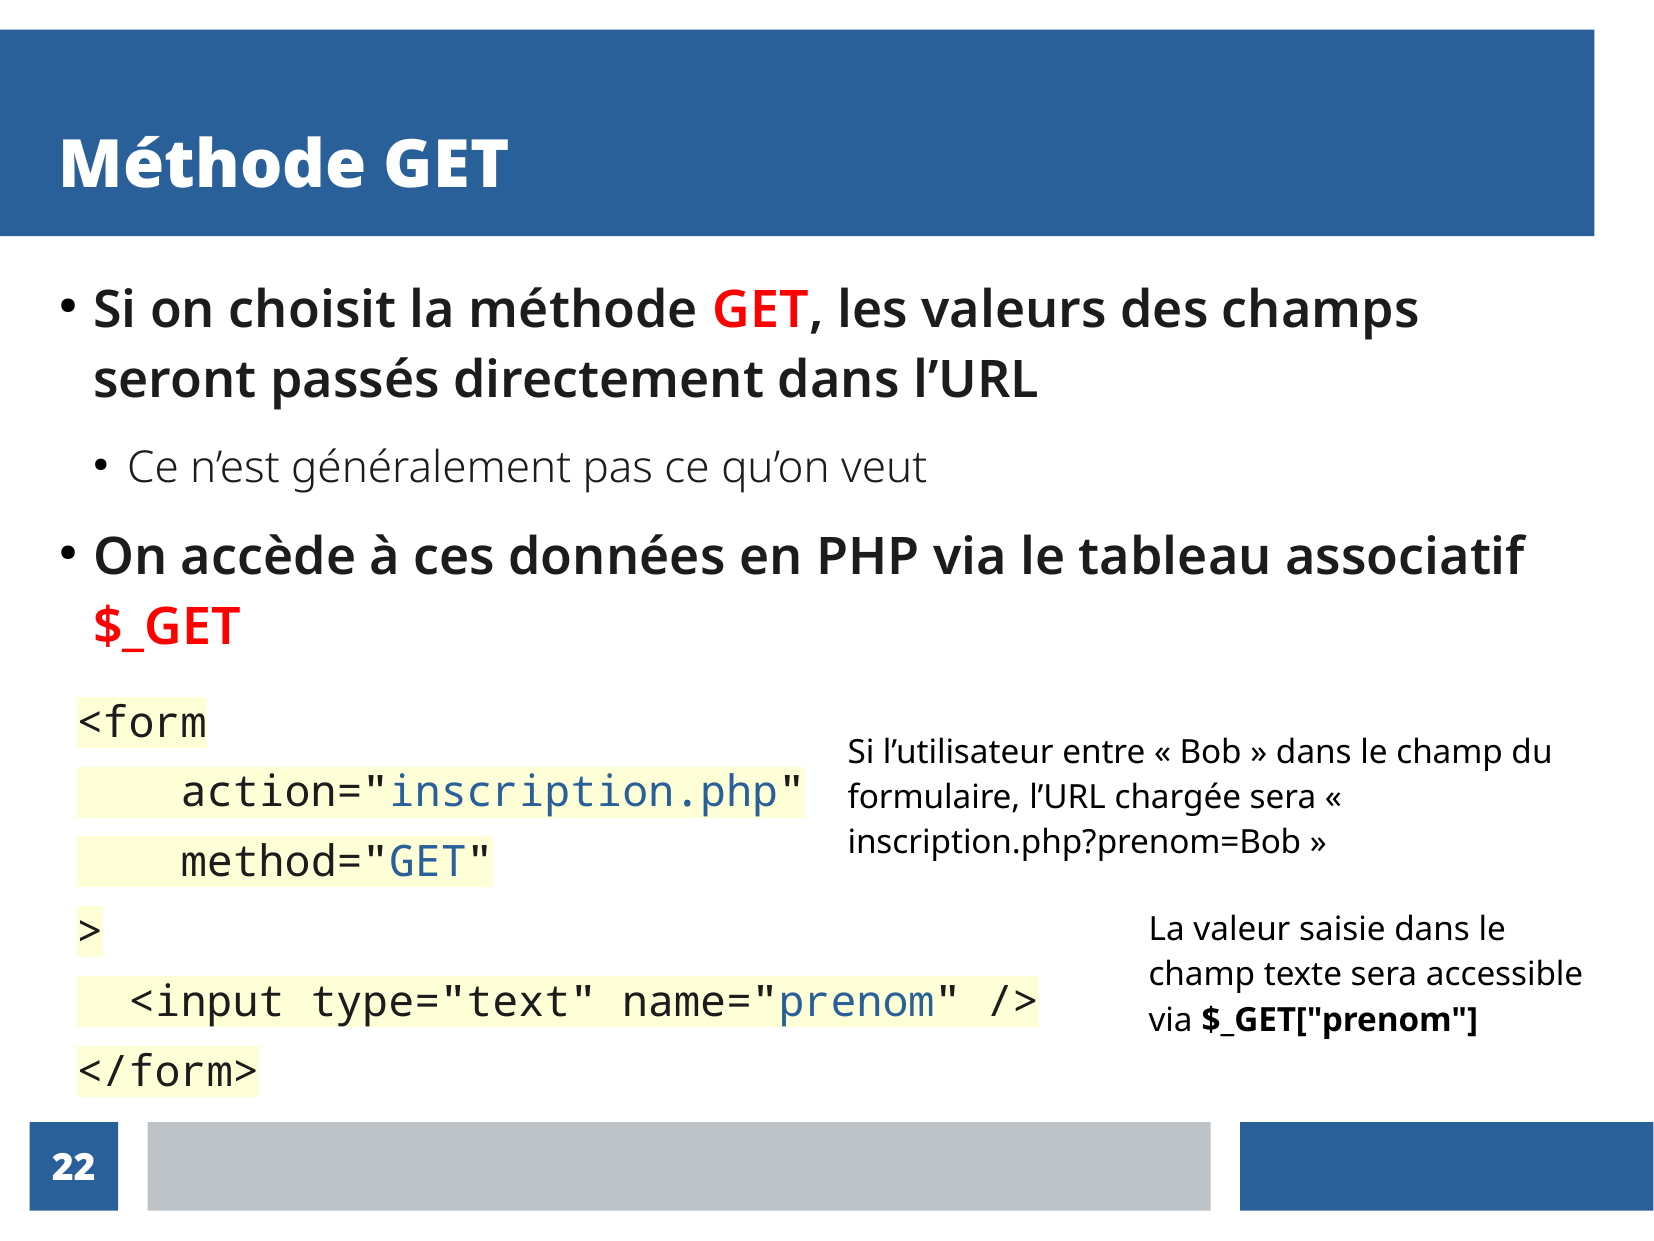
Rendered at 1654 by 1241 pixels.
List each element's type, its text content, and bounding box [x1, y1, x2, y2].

list <form action="inscription.php" method="GET" > <input type="text" name="prenom" /> </form> [76, 696, 1134, 1099]
list Si on choisit la méthode GET, les valeurs des champs seront passés directement dans l’URL Ce n’est généralement pas ce qu’on veut On accède à ces données en PHP via le tableau associatif $_GET [59, 271, 1565, 662]
title Méthode GET [59, 59, 1595, 207]
text_box Si l’utilisateur entre « Bob » dans le champ du formulaire, l’URL chargée sera « inscription.php?prenom=Bob » [832, 720, 1613, 875]
text_box La valeur saisie dans le champ texte sera accessible via $_GET["prenom"] [1133, 897, 1607, 1111]
